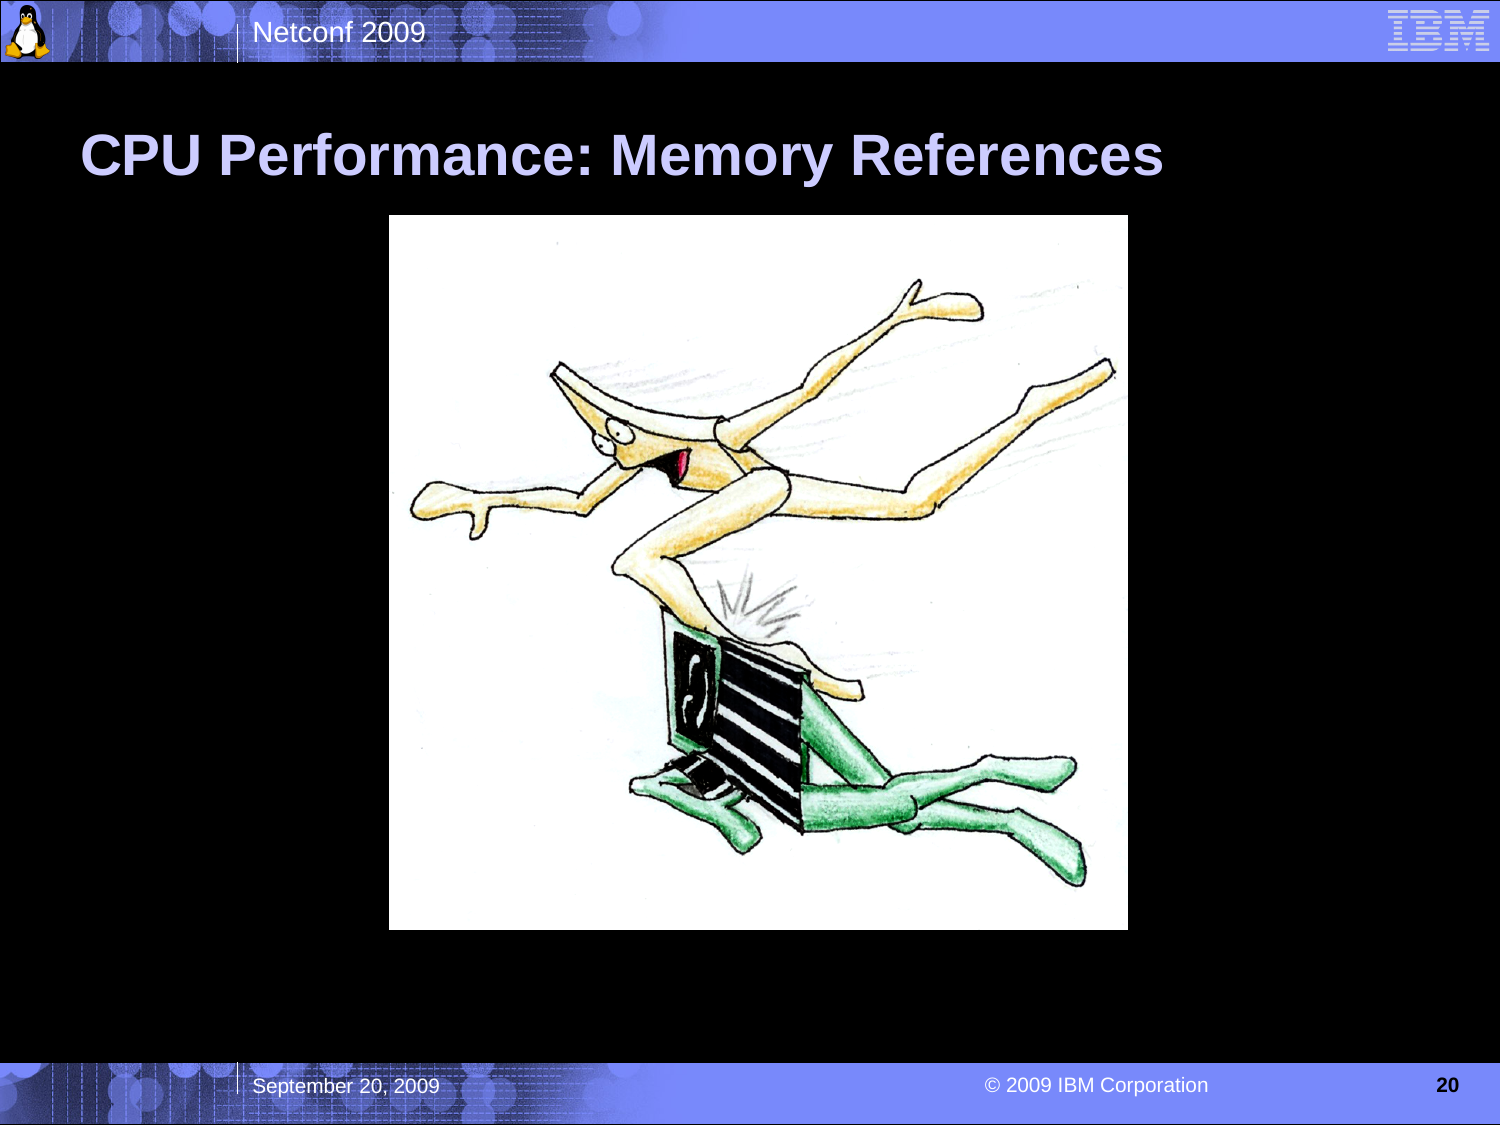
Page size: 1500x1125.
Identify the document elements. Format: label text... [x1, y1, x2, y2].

picture [0, 1063, 1500, 1124]
picture [1, 1, 1500, 62]
title CPU Performance: Memory References [79, 124, 1433, 192]
picture [389, 215, 1128, 930]
